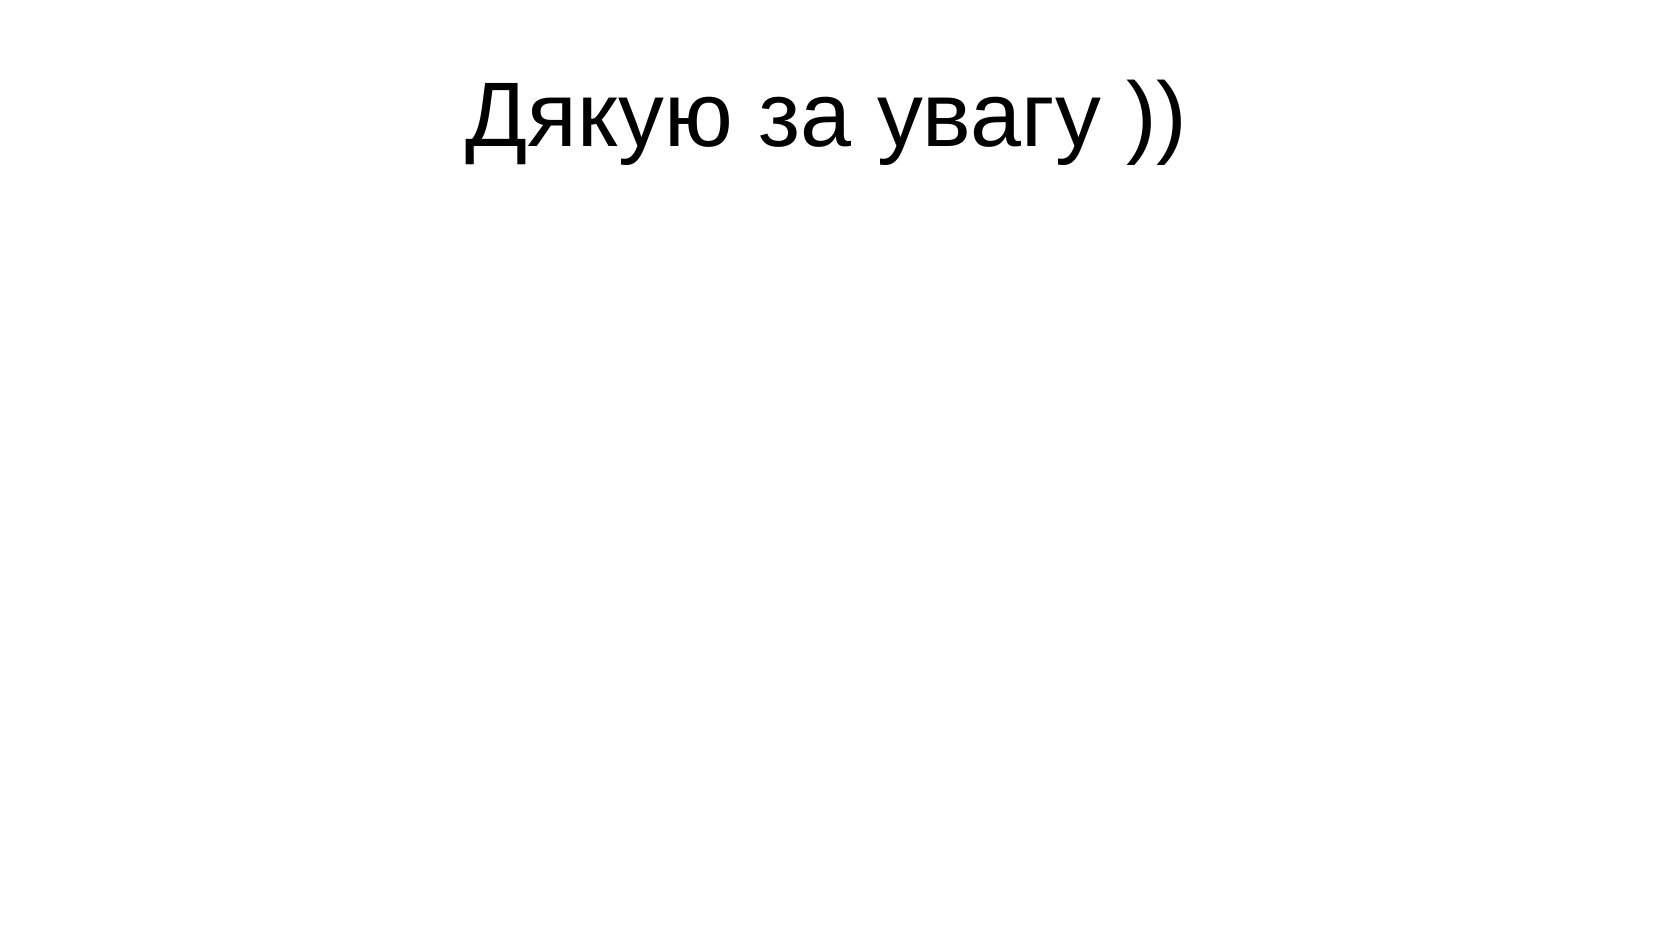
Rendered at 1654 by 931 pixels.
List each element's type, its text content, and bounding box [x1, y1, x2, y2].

title Дякую за увагу )) [82, 37, 1571, 193]
